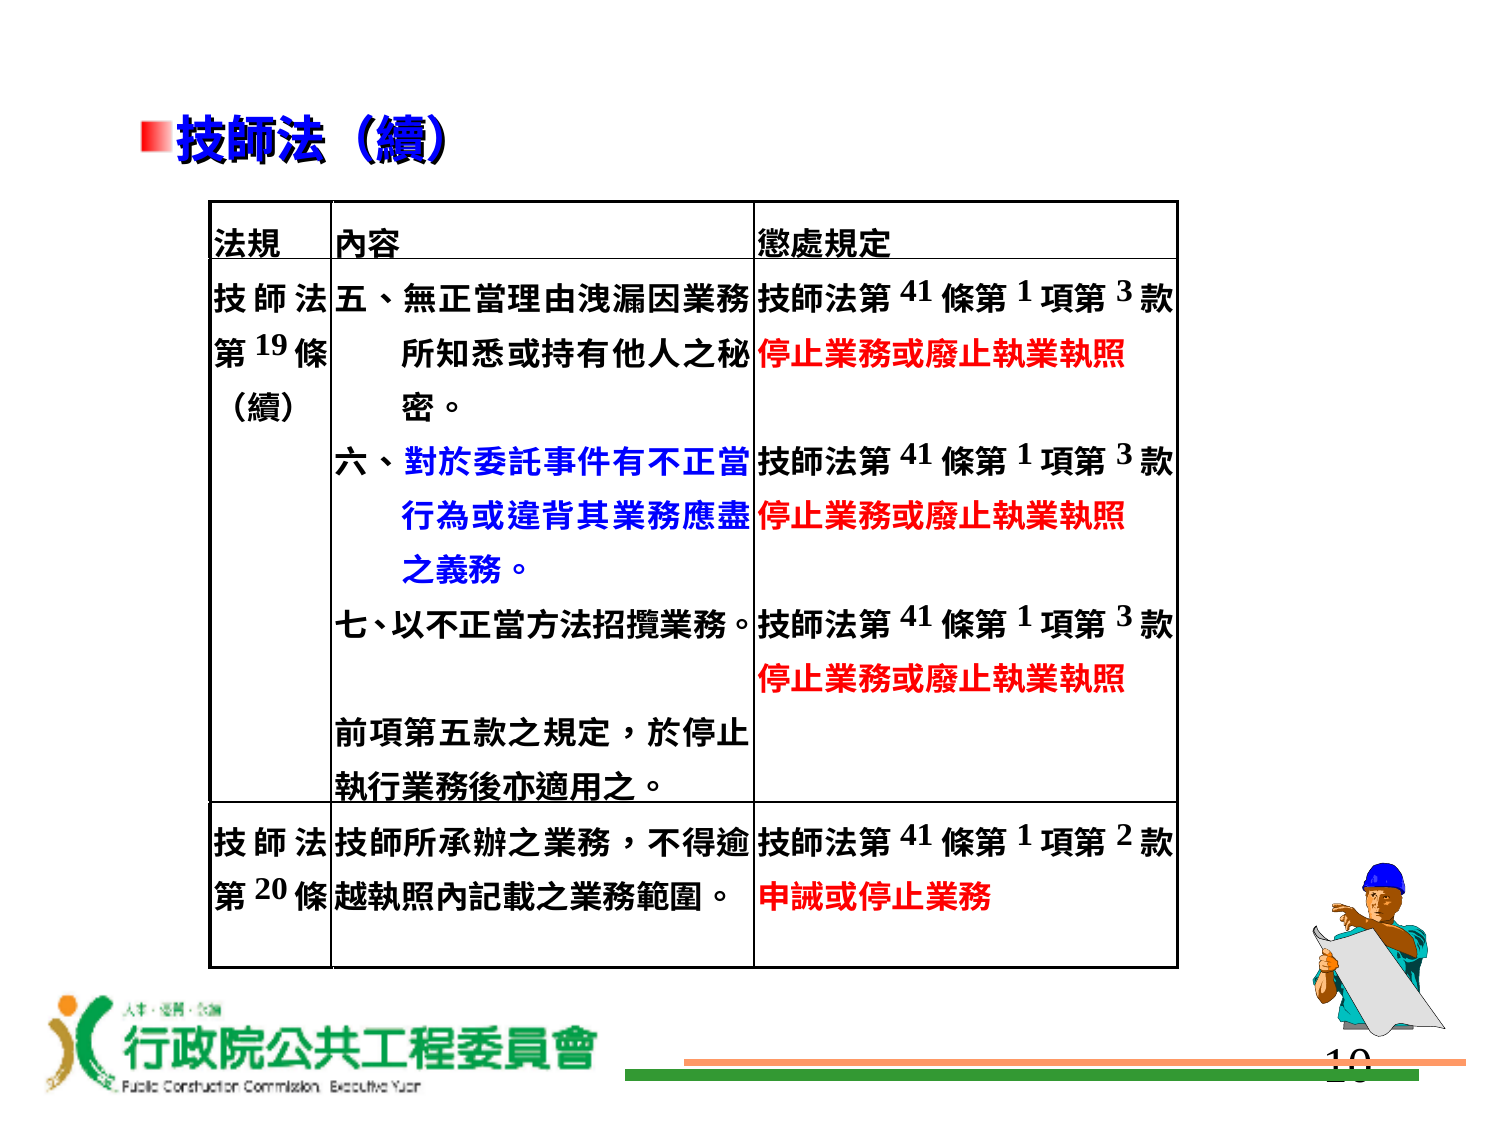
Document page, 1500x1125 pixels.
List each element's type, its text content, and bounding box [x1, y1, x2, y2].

chart [1312, 862, 1447, 1038]
picture [139, 119, 176, 156]
chart [174, 200, 1180, 1000]
text_box 技師法（續） [125, 99, 578, 176]
